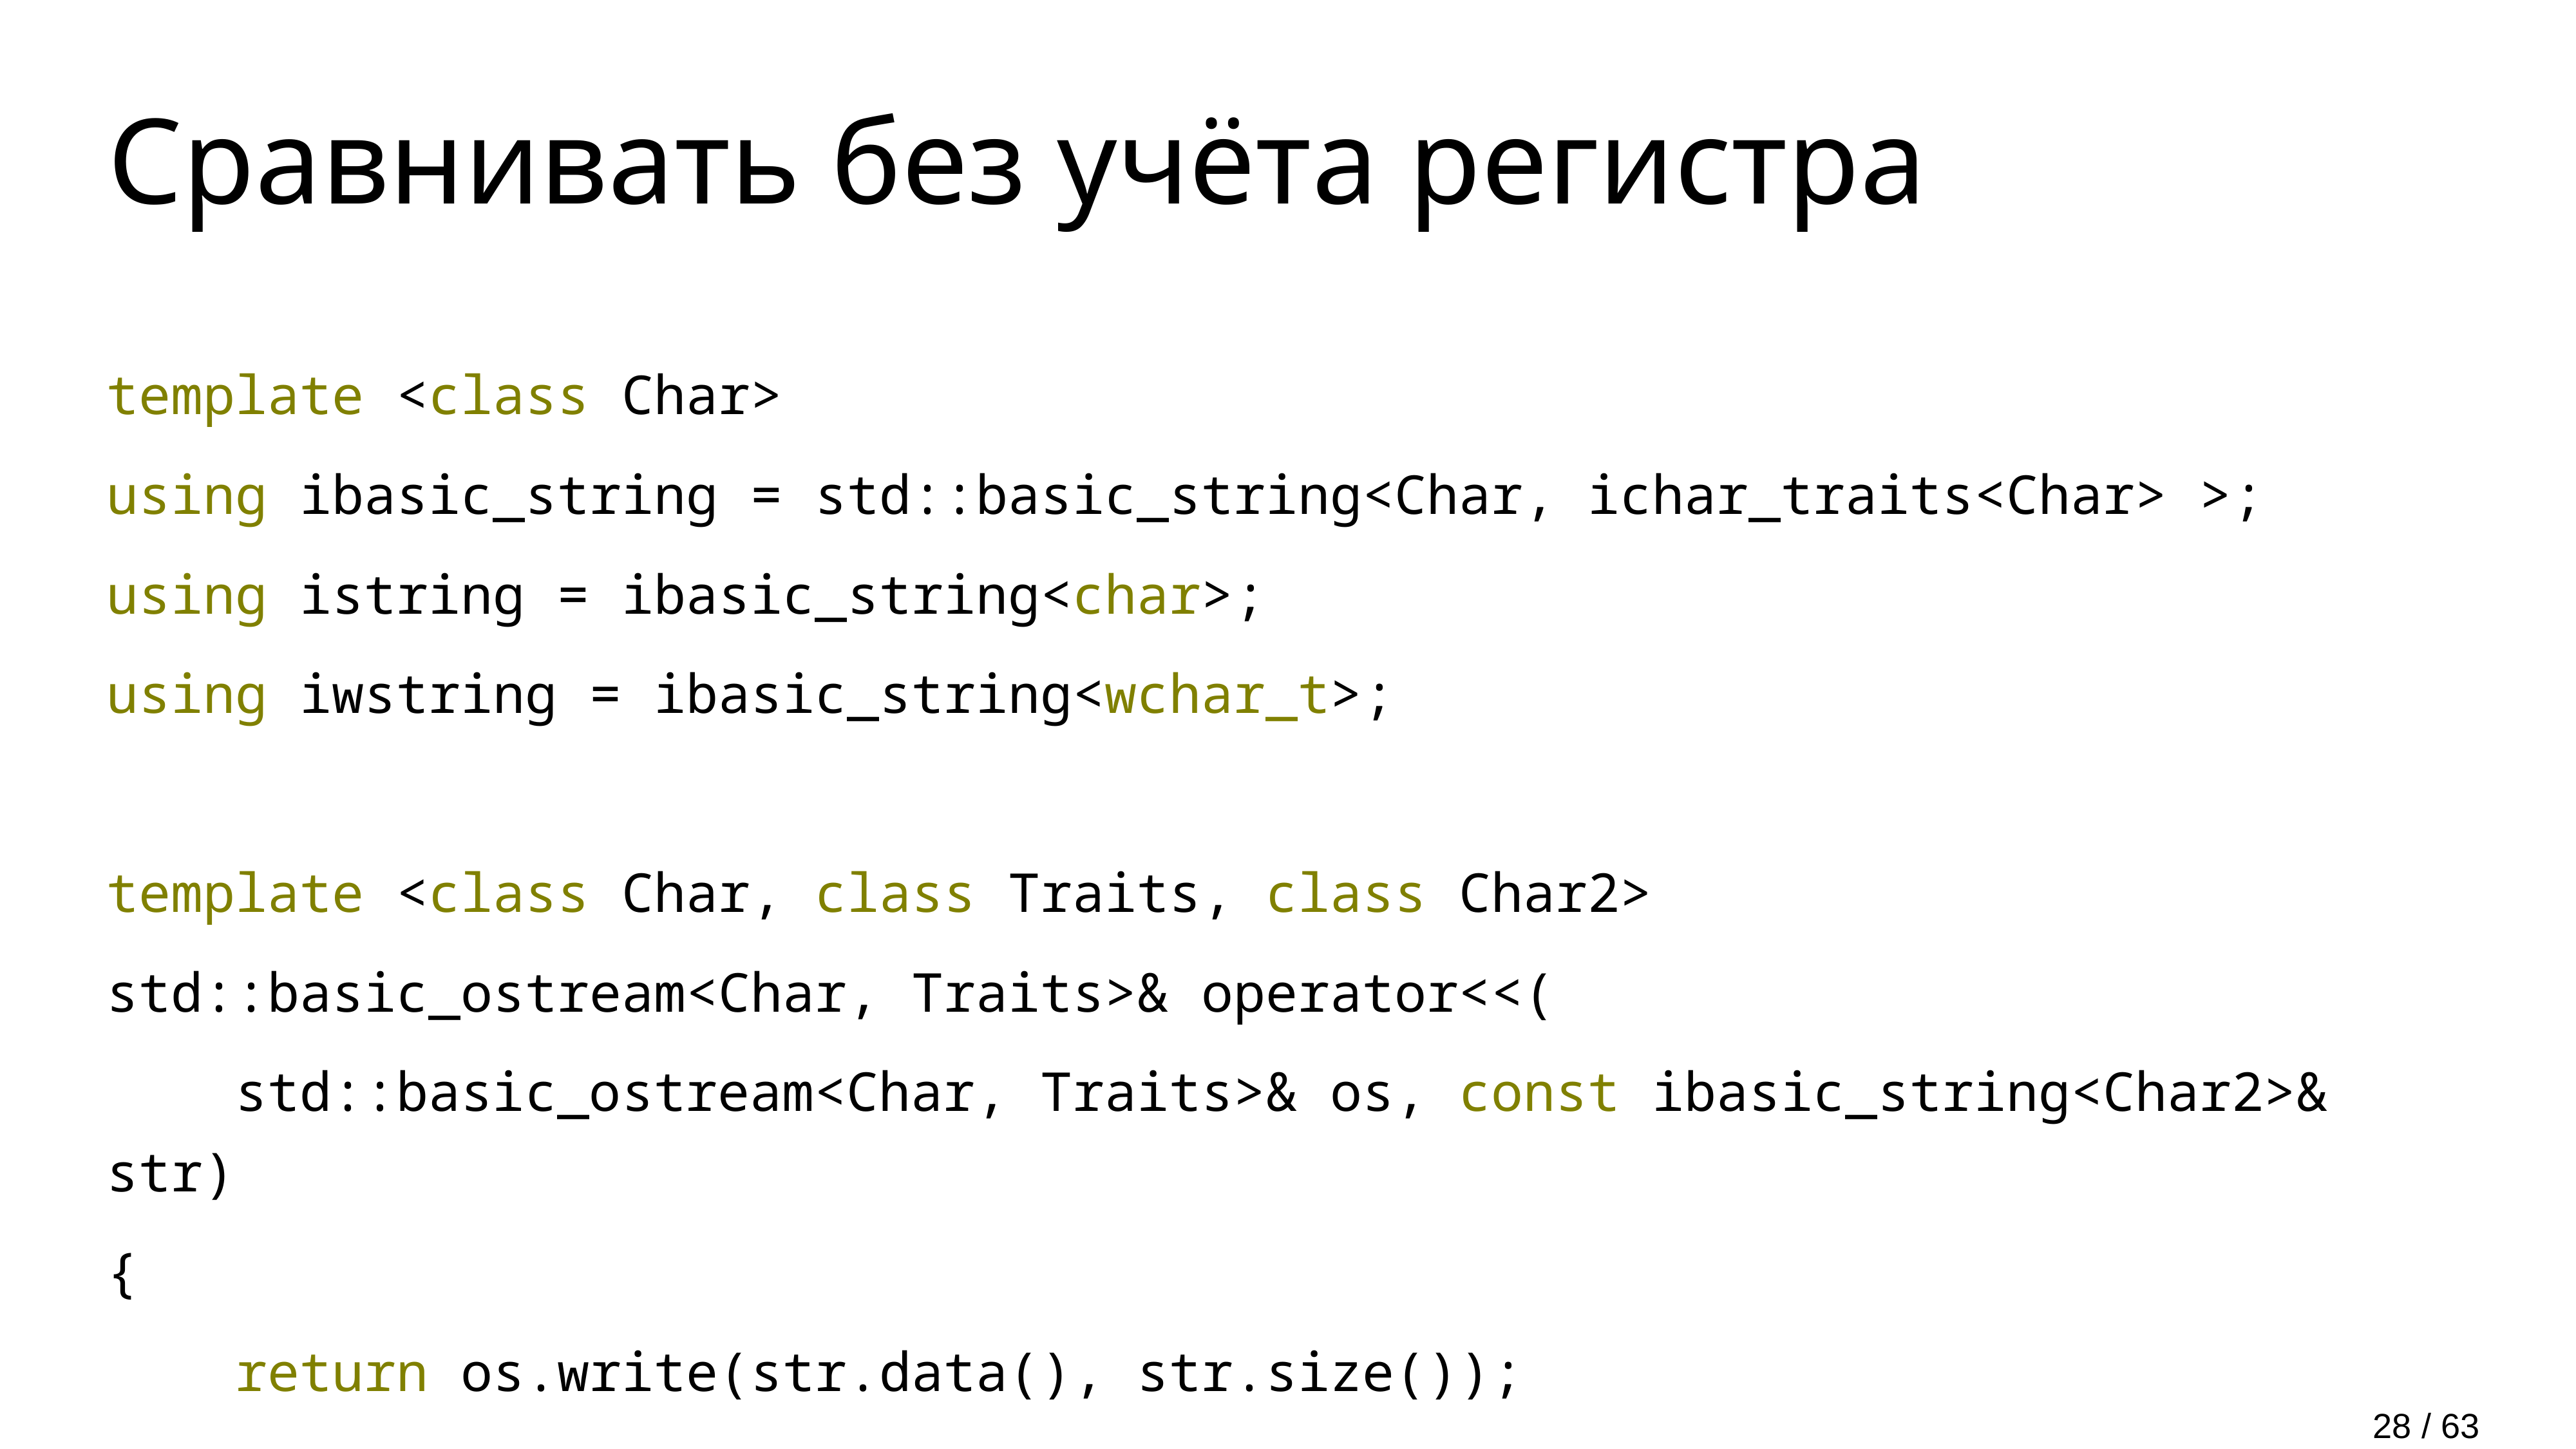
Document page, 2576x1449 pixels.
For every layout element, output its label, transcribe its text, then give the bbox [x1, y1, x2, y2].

title Сравнивать без учёта регистра [108, 80, 2468, 242]
text_box <number> / 63 [2363, 1402, 2576, 1449]
list template <class Char> using ibasic_string = std::basic_string<Char, ichar_traits<Char> >; using istring = ibasic_string<char>; using iwstring = ibasic_string<wchar_t>; template <class Char, class Traits, class Char2> std::basic_ostream<Char, Traits>& operator<<( std::basic_ostream<Char, Traits>& os, const ibasic_string<Char2>& str) { return os.write(str.data(), str.size()); } [0, 295, 2576, 1449]
